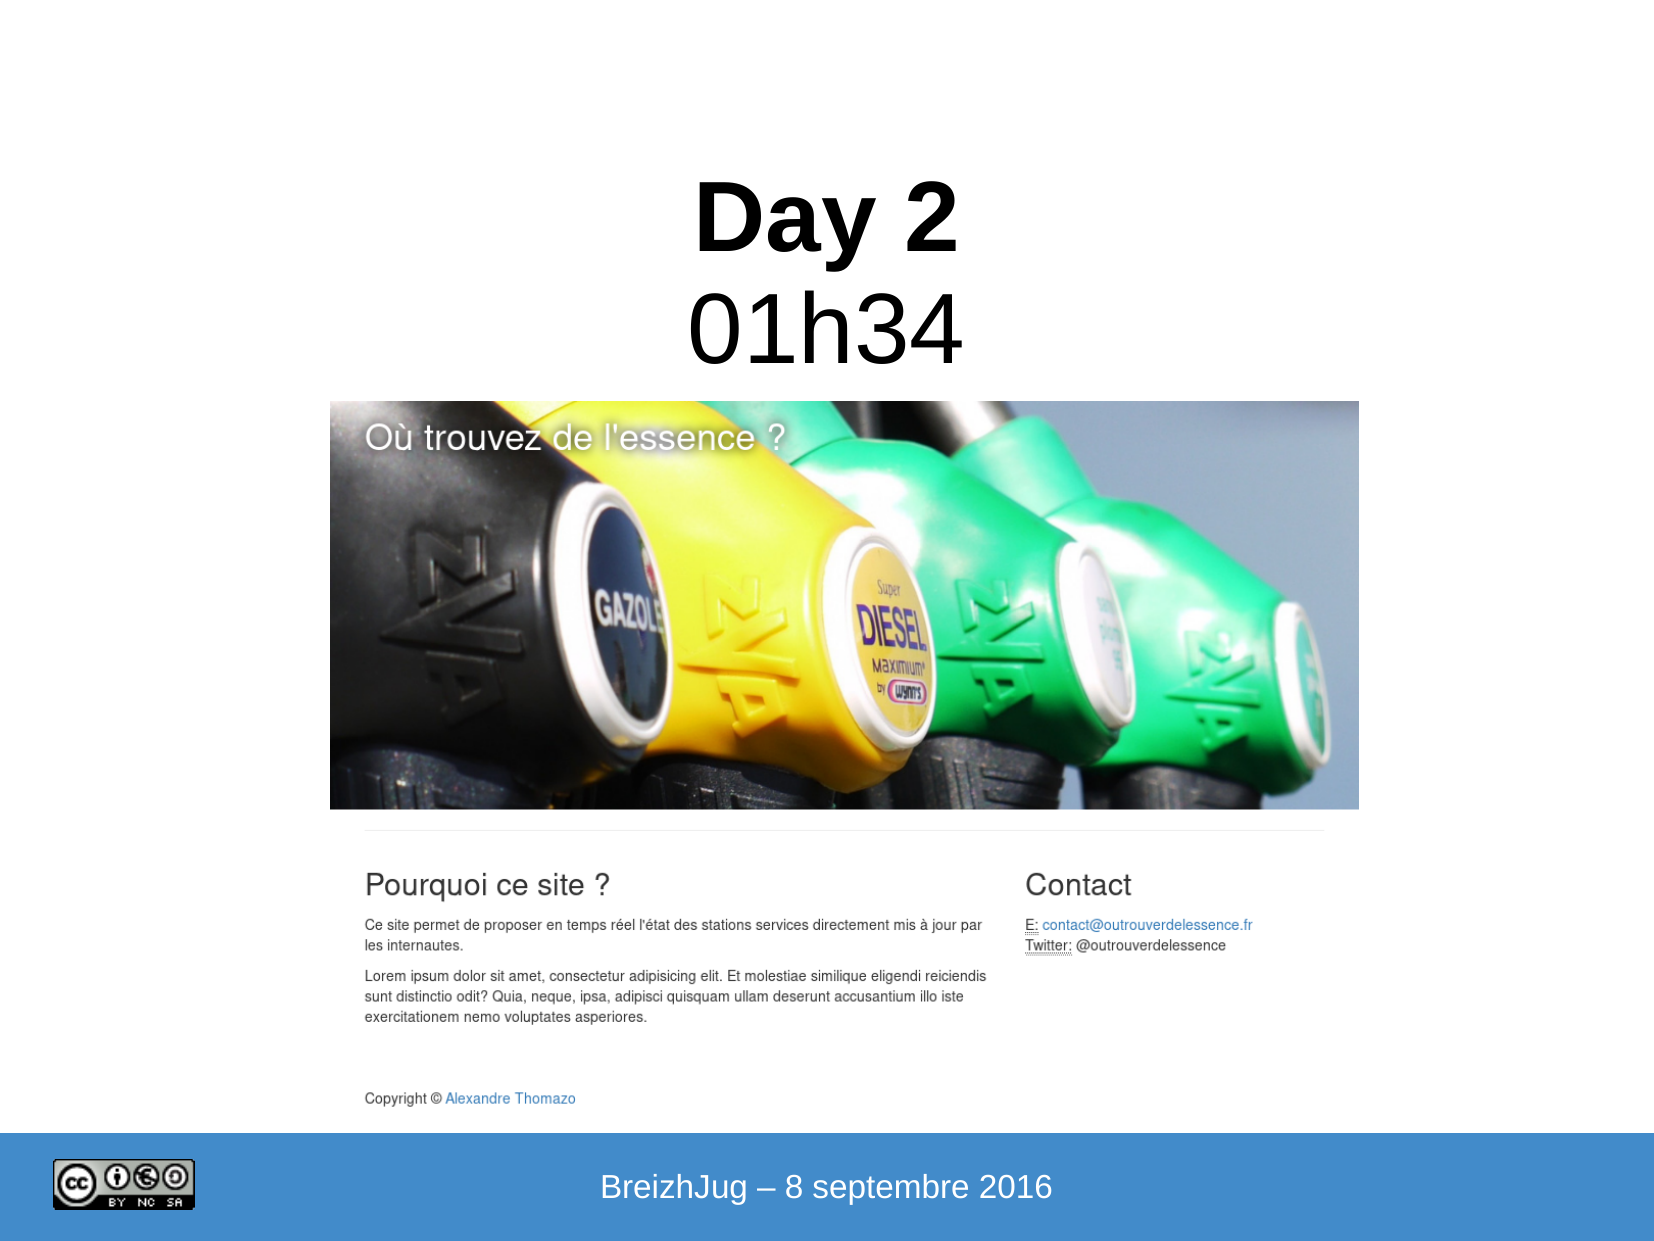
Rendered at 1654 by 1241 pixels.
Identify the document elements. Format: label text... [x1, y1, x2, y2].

picture [53, 1159, 195, 1210]
subtitle Day 2 01h34 [82, 49, 1571, 1010]
picture [330, 401, 1359, 1121]
